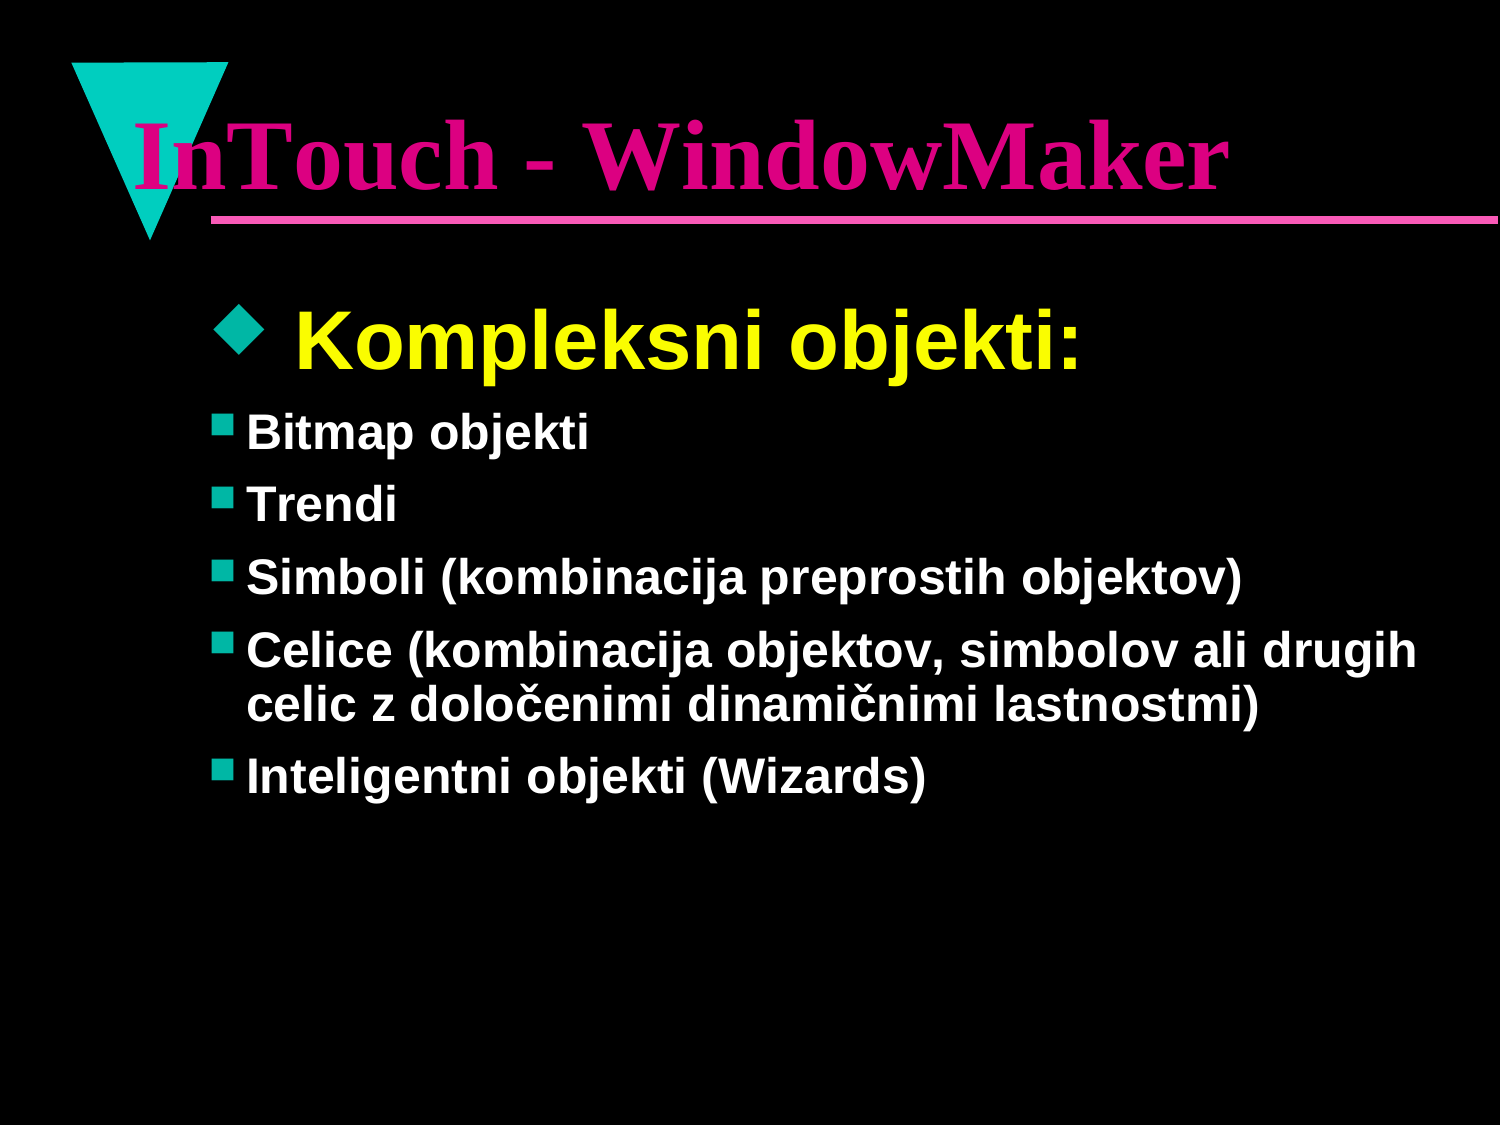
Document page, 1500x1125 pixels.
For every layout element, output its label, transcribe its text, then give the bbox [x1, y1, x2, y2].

list Kompleksni objekti: Bitmap objekti Trendi Simboli (kombinacija preprostih objektov) Celice (kombinacija objektov, simbolov ali drugih celic z določenimi dinamičnimi lastnostmi) Inteligentni objekti (Wizards) [118, 289, 1498, 965]
title InTouch - WindowMaker [117, 63, 1500, 251]
